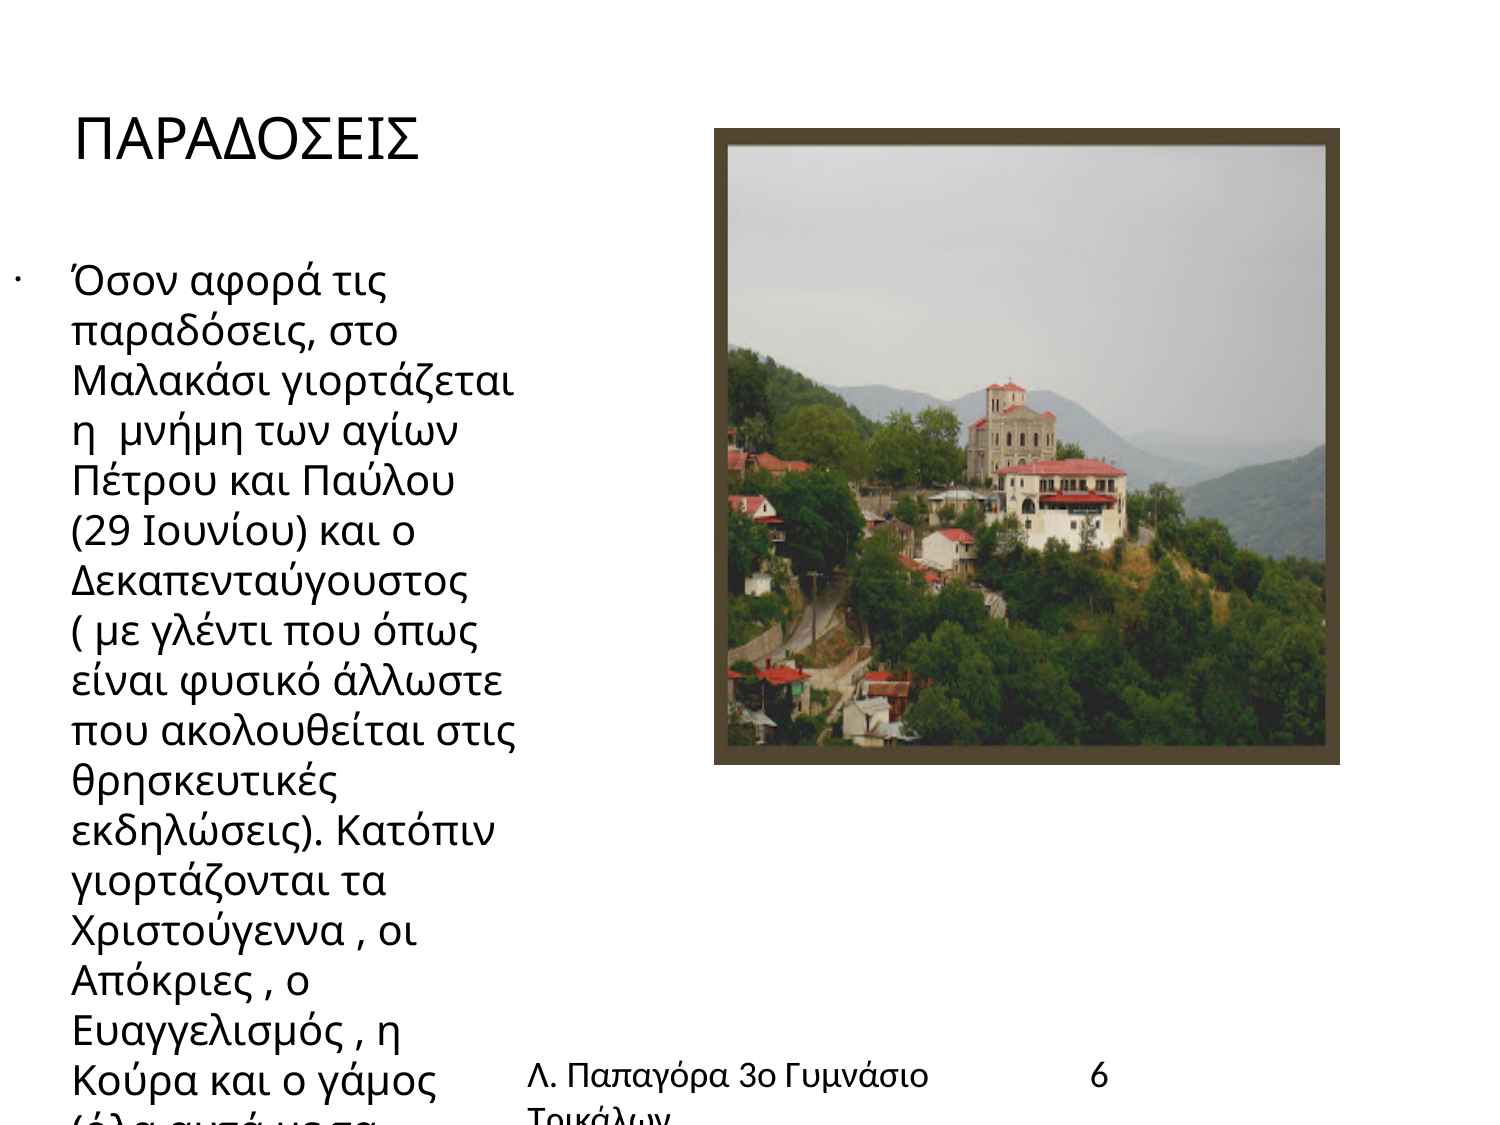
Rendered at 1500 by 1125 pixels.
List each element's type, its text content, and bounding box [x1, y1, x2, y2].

footer Λ. Παπαγόρα 3ο Γυμνάσιο Τρικάλων [512, 1042, 988, 1103]
title ΠΑΡΑΔΟΣΕΙΣ [0, 35, 494, 238]
list Όσον αφορά τις παραδόσεις, στο Μαλακάσι γιορτάζεται η μνήμη των αγίων Πέτρου και Παύλου (29 Ιουνίου) και ο Δεκαπενταύγουστος ( με γλέντι που όπως είναι φυσικό άλλωστε που ακολουθείται στις θρησκευτικές εκδηλώσεις). Κατόπιν γιορτάζονται τα Χριστούγεννα , οι Απόκριες , ο Ευαγγελισμός , η Κούρα και ο γάμος (όλα αυτά με τα παραδοσιακά έθιμα του Μαλακασίου). [0, 246, 539, 1005]
slide_number <αριθμός> [1074, 1042, 1425, 1103]
picture [714, 128, 1340, 765]
